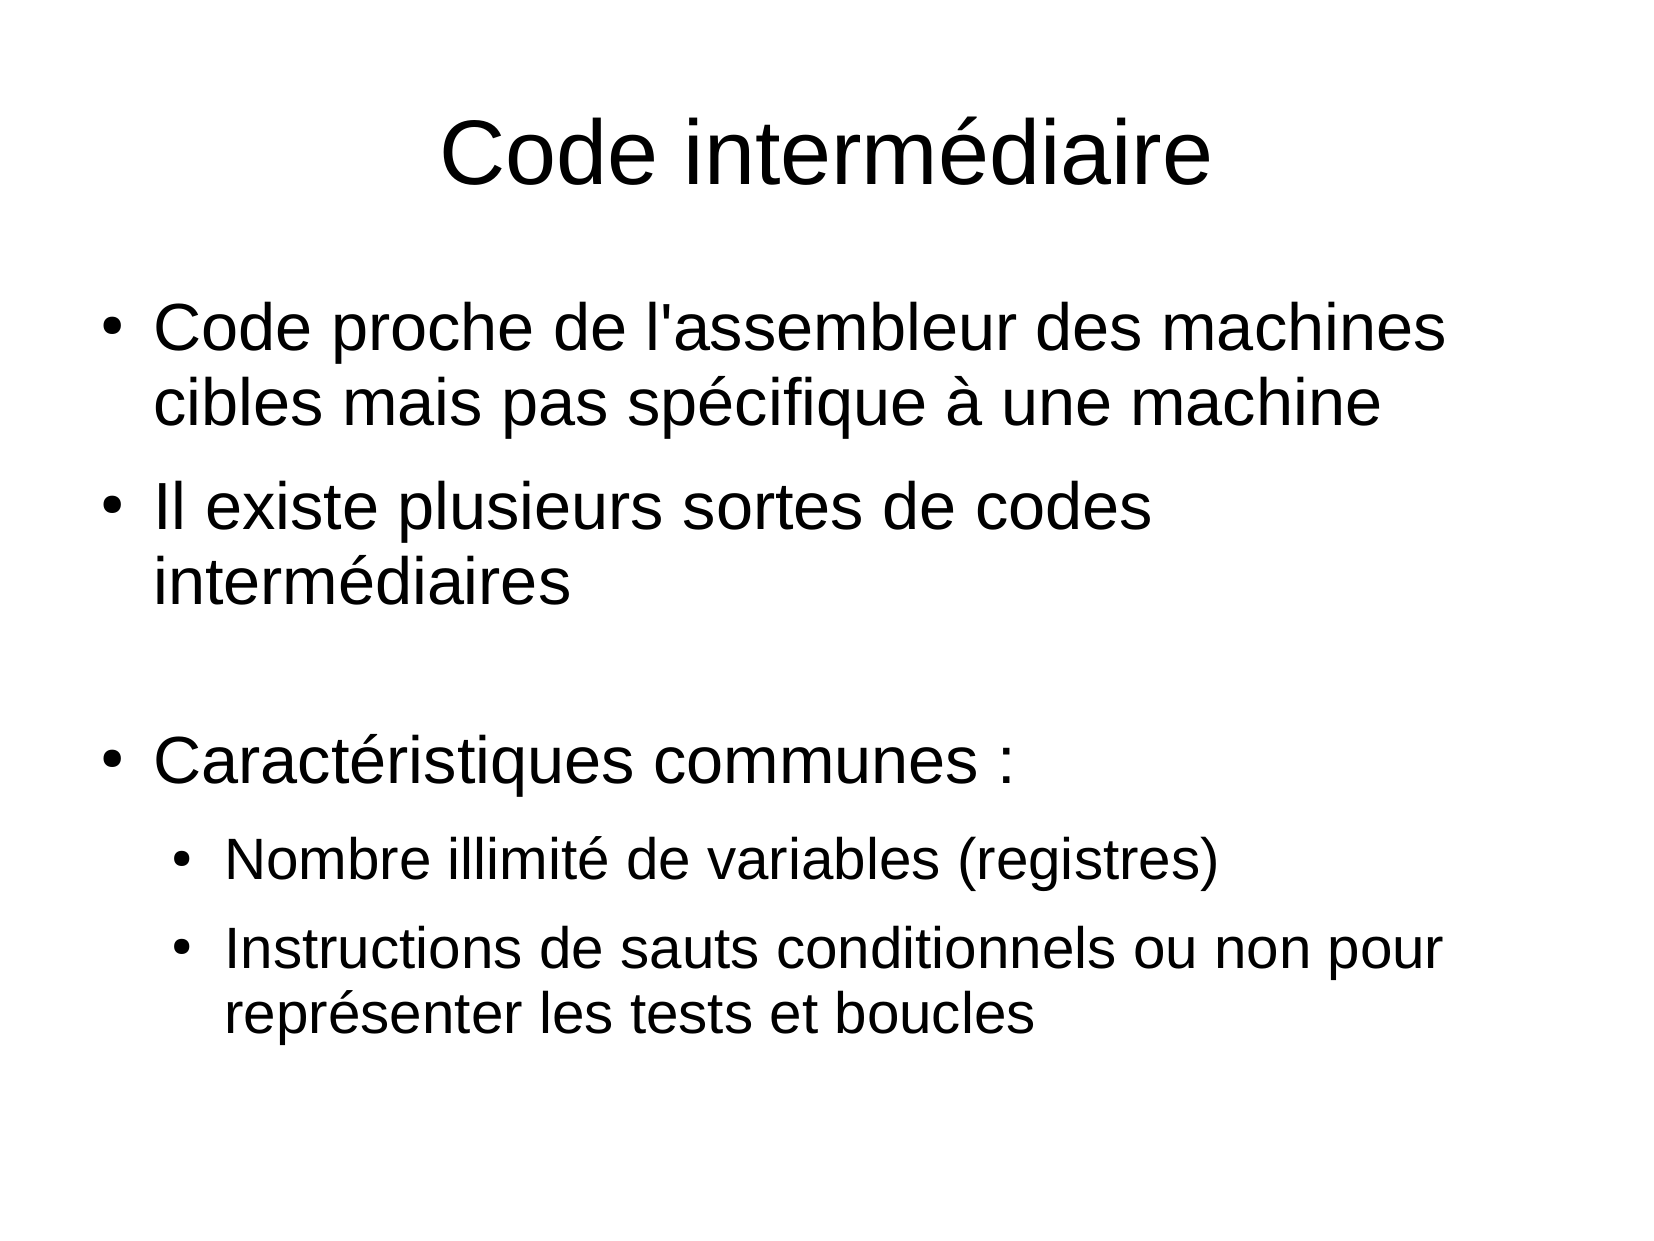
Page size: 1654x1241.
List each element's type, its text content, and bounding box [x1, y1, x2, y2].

title Code intermédiaire [82, 49, 1571, 257]
list Code proche de l'assembleur des machines cibles mais pas spécifique à une machine Il existe plusieurs sortes de codes intermédiaires Caractéristiques communes : Nombre illimité de variables (registres) Instructions de sauts conditionnels ou non pour représenter les tests et boucles [82, 290, 1571, 1094]
